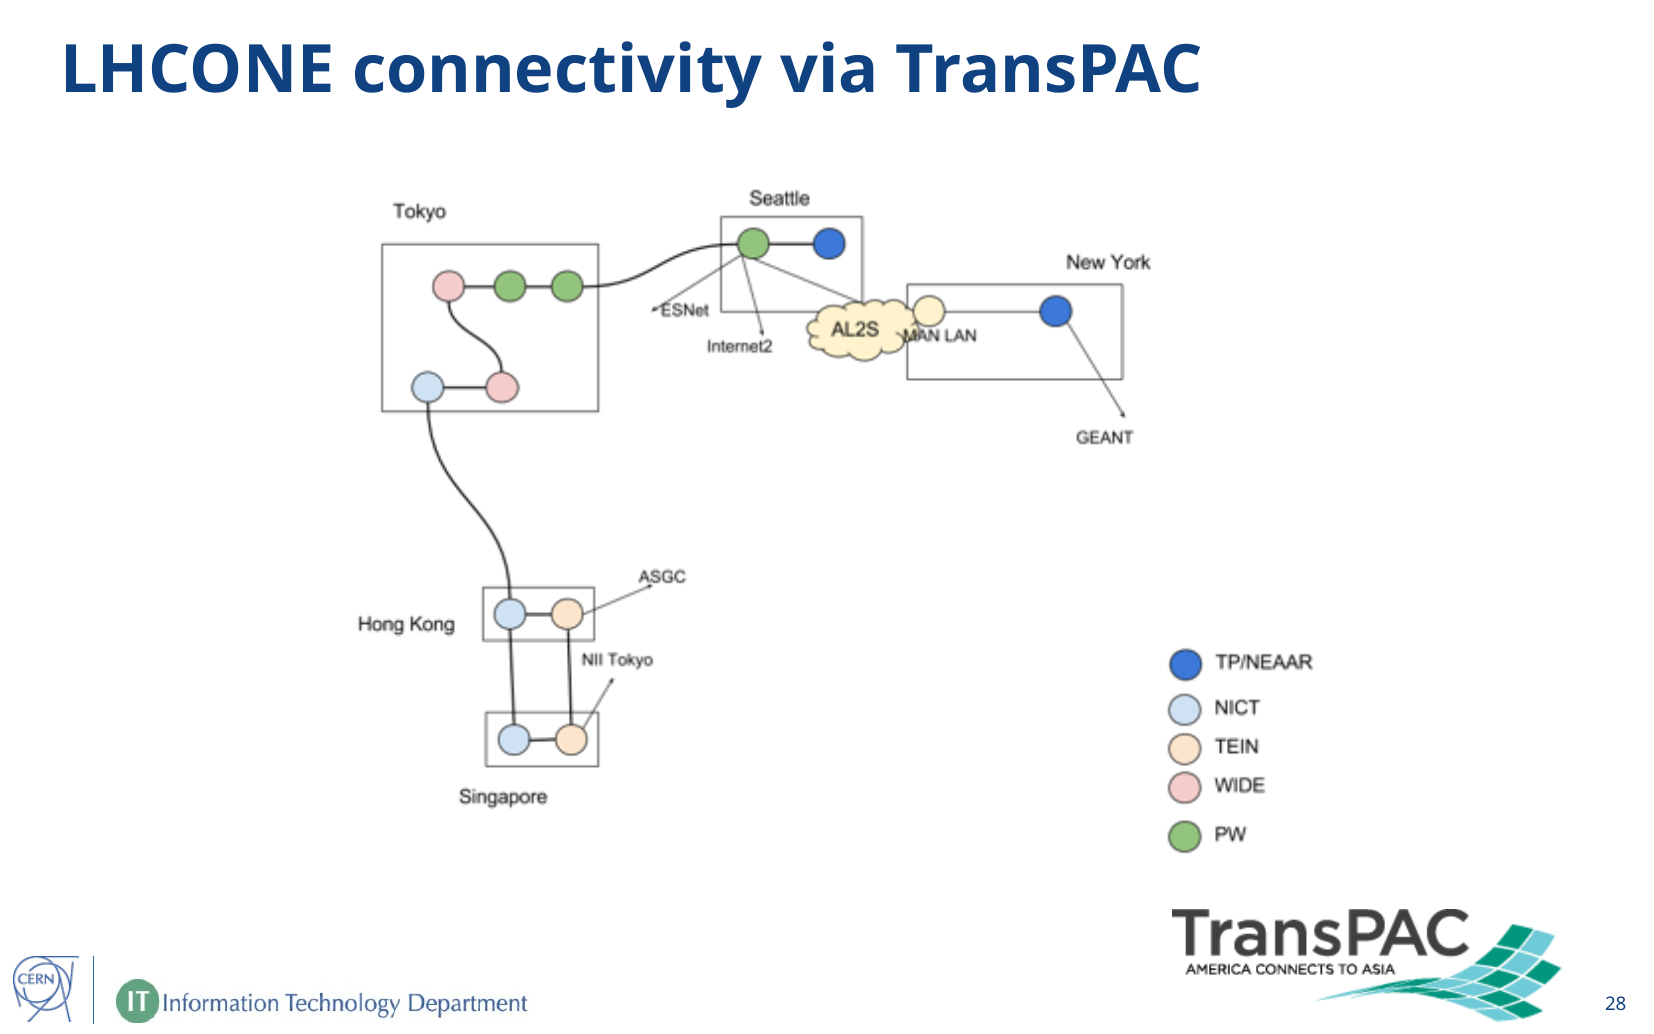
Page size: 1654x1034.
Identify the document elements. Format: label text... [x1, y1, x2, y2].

picture [116, 979, 788, 1023]
picture [1172, 909, 1562, 1022]
picture [13, 956, 79, 1032]
picture [338, 125, 1337, 875]
title LHCONE connectivity via TransPAC [60, 0, 1528, 143]
